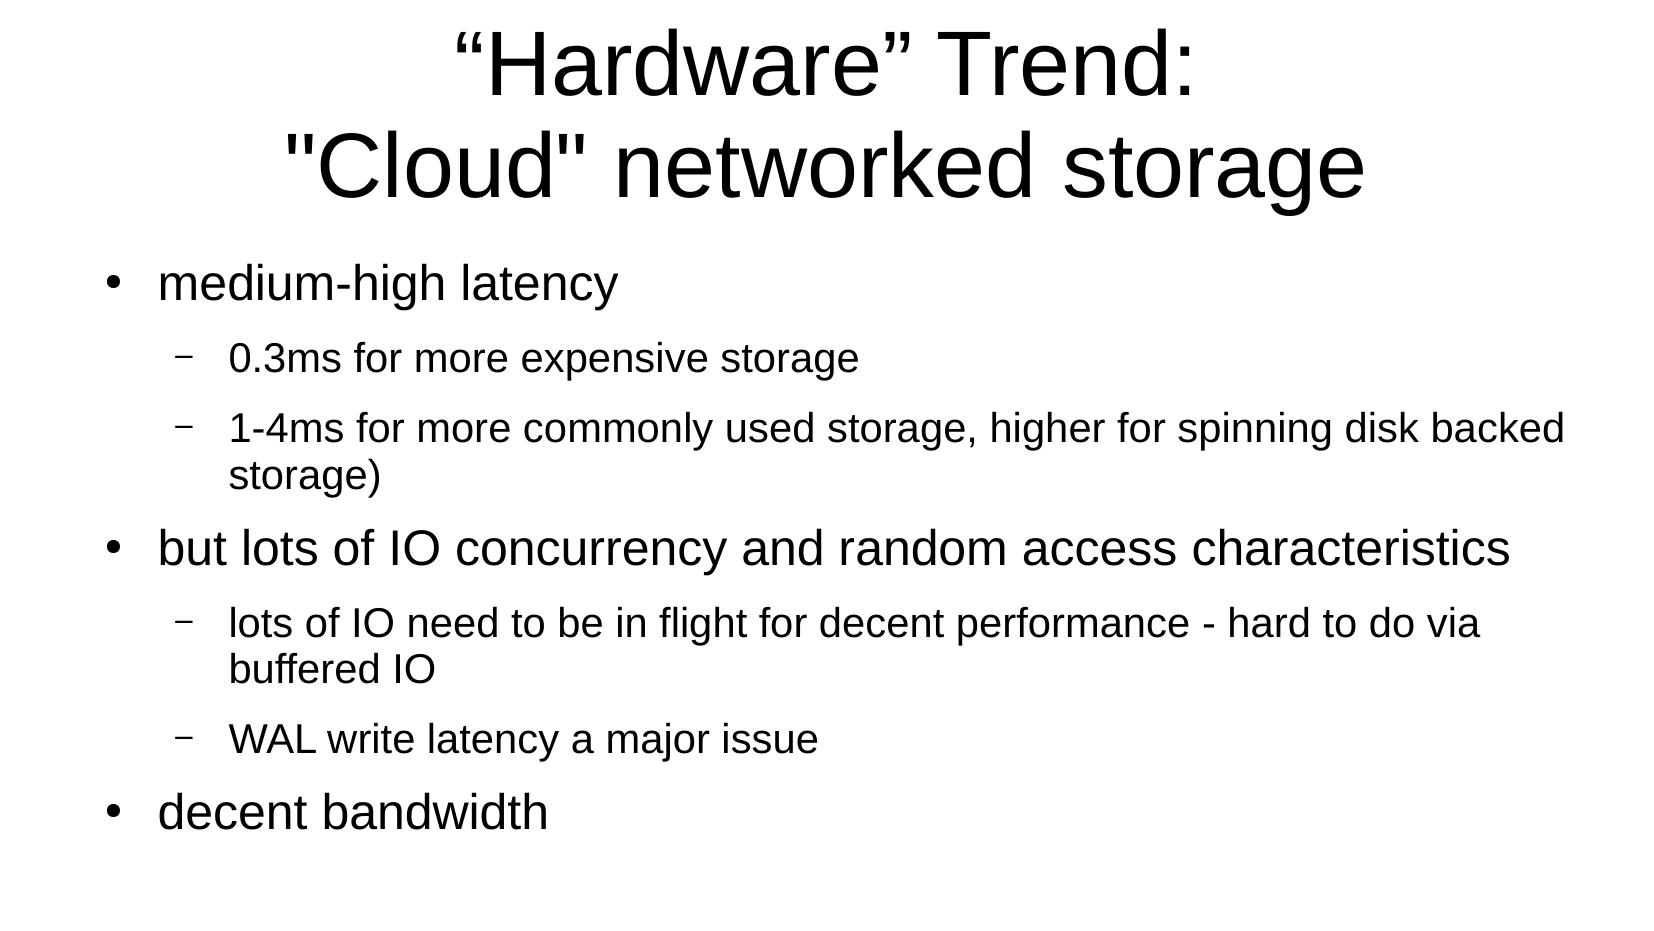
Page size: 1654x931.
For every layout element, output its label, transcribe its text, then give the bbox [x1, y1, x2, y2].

title “Hardware” Trend: "Cloud" networked storage [82, 12, 1571, 218]
list medium-high latency 0.3ms for more expensive storage 1-4ms for more commonly used storage, higher for spinning disk backed storage) but lots of IO concurrency and random access characteristics lots of IO need to be in flight for decent performance - hard to do via buffered IO WAL write latency a major issue decent bandwidth [86, 255, 1576, 901]
